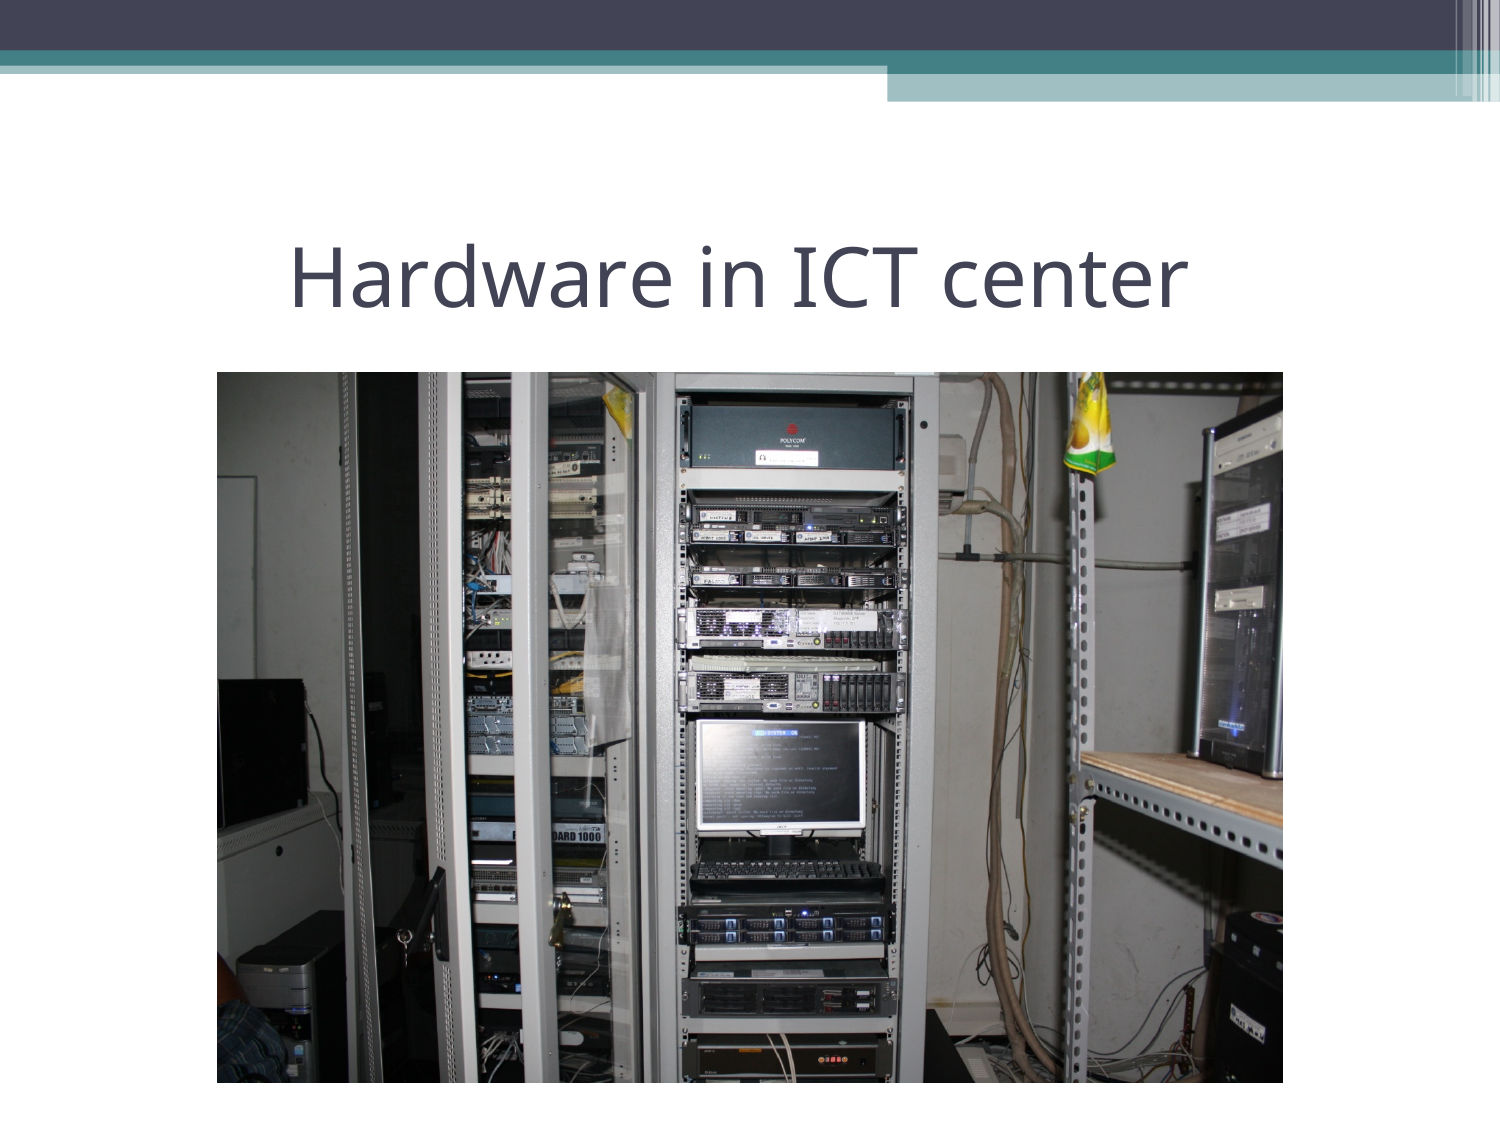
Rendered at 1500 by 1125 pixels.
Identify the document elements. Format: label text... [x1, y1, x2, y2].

text_box [217, 372, 1283, 1083]
title Hardware in ICT center [75, 187, 1426, 363]
